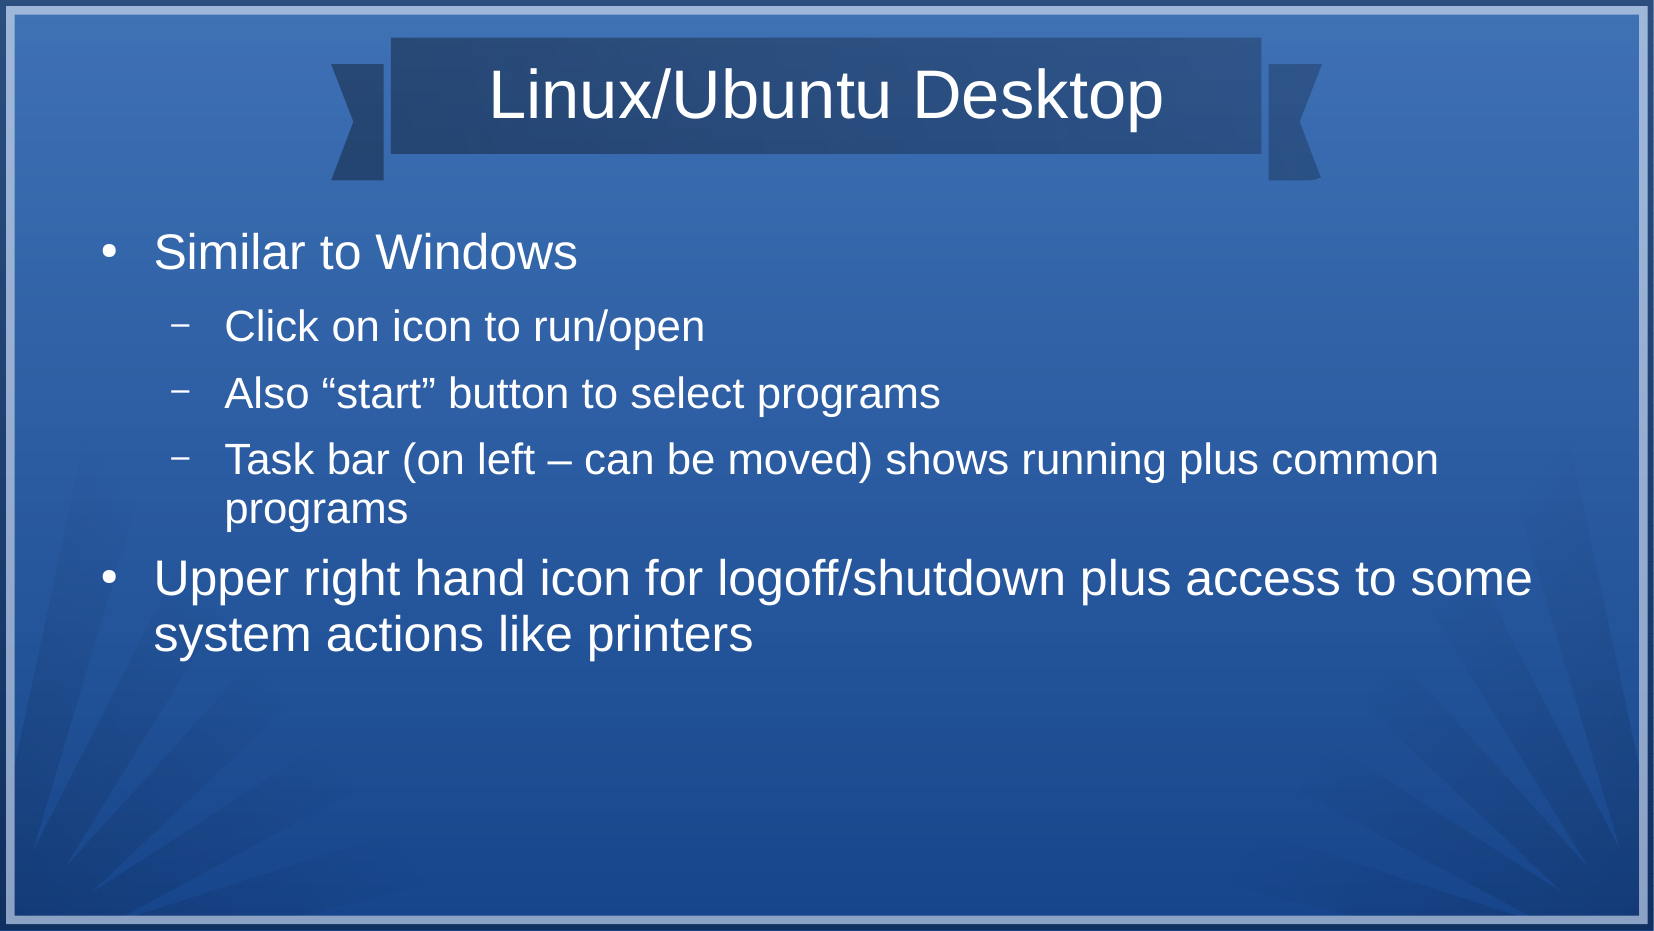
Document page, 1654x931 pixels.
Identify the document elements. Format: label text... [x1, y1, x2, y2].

list Similar to Windows Click on icon to run/open Also “start” button to select programs Task bar (on left – can be moved) shows running plus common programs Upper right hand icon for logoff/shutdown plus access to some system actions like printers [82, 224, 1571, 848]
title Linux/Ubuntu Desktop [389, 35, 1264, 154]
